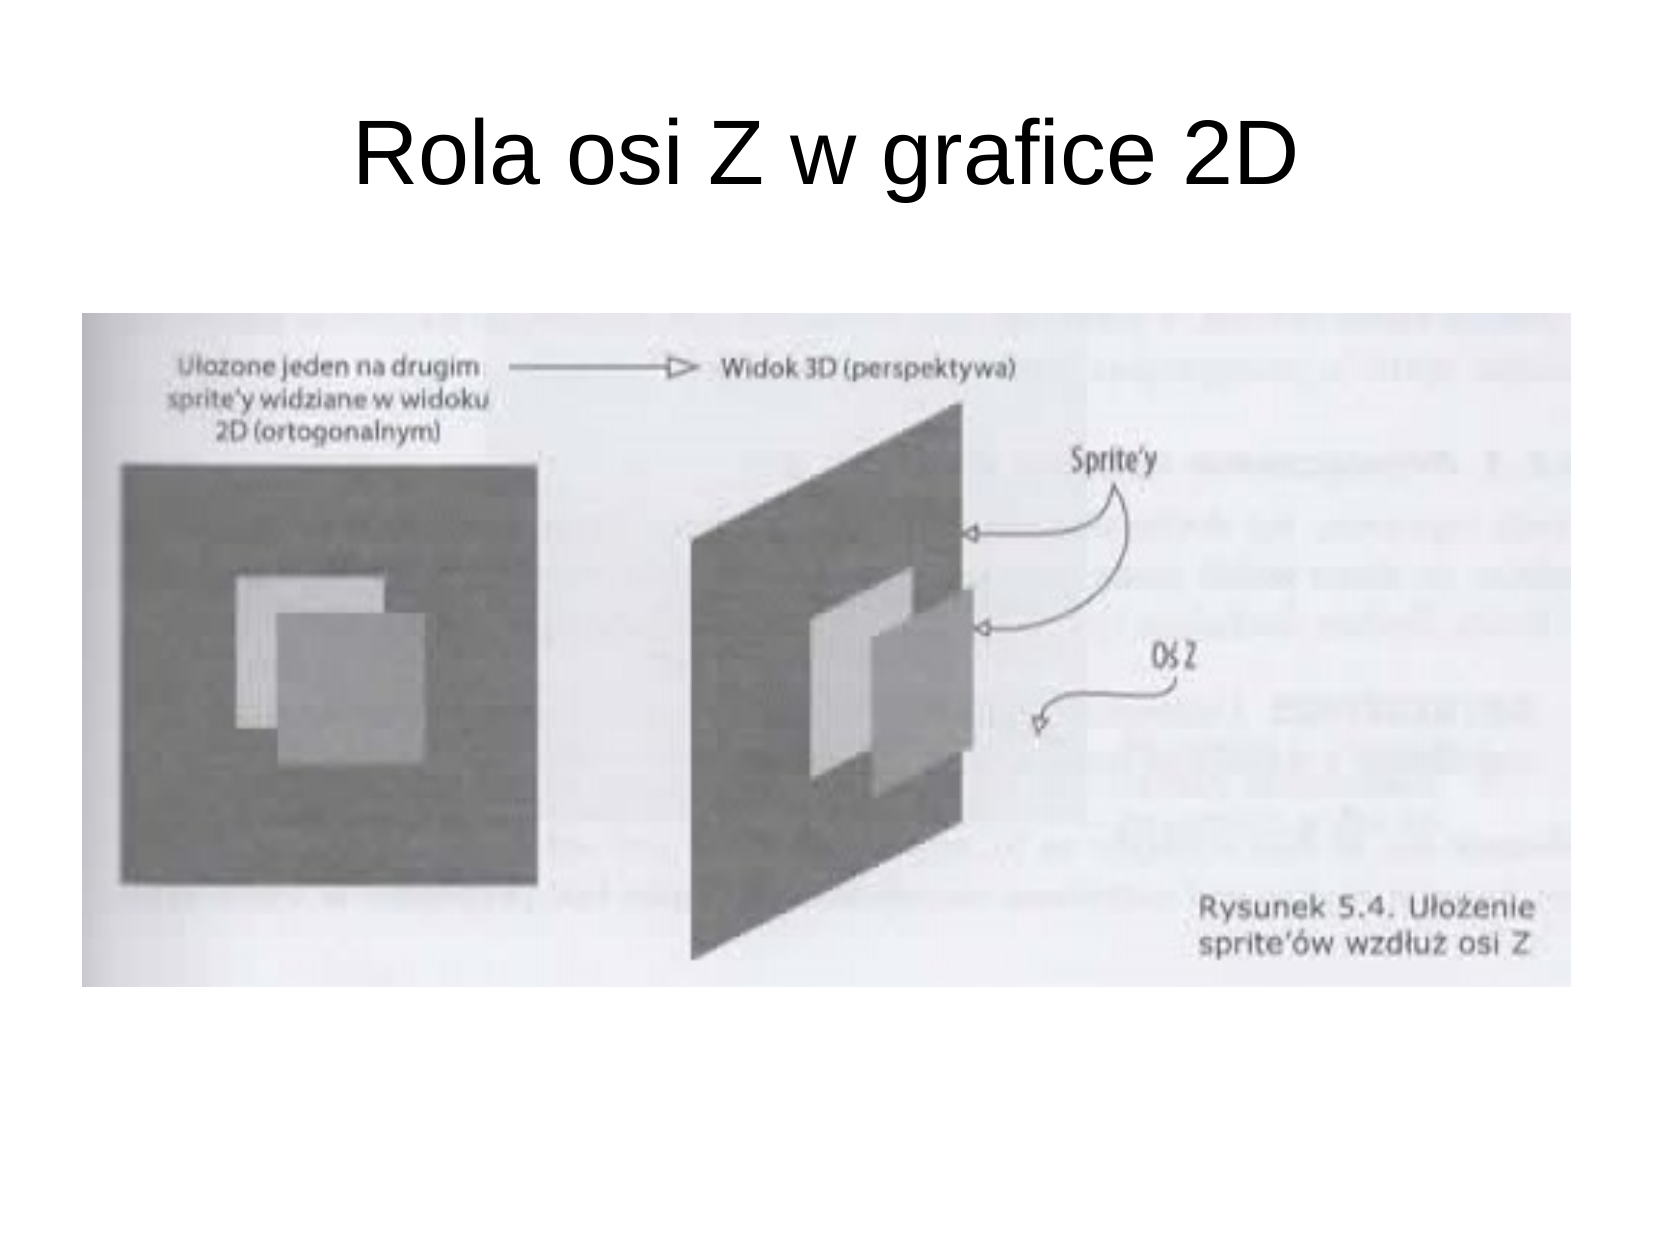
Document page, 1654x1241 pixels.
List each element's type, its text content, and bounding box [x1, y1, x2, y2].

title Rola osi Z w grafice 2D [82, 49, 1571, 257]
picture [82, 313, 1571, 987]
